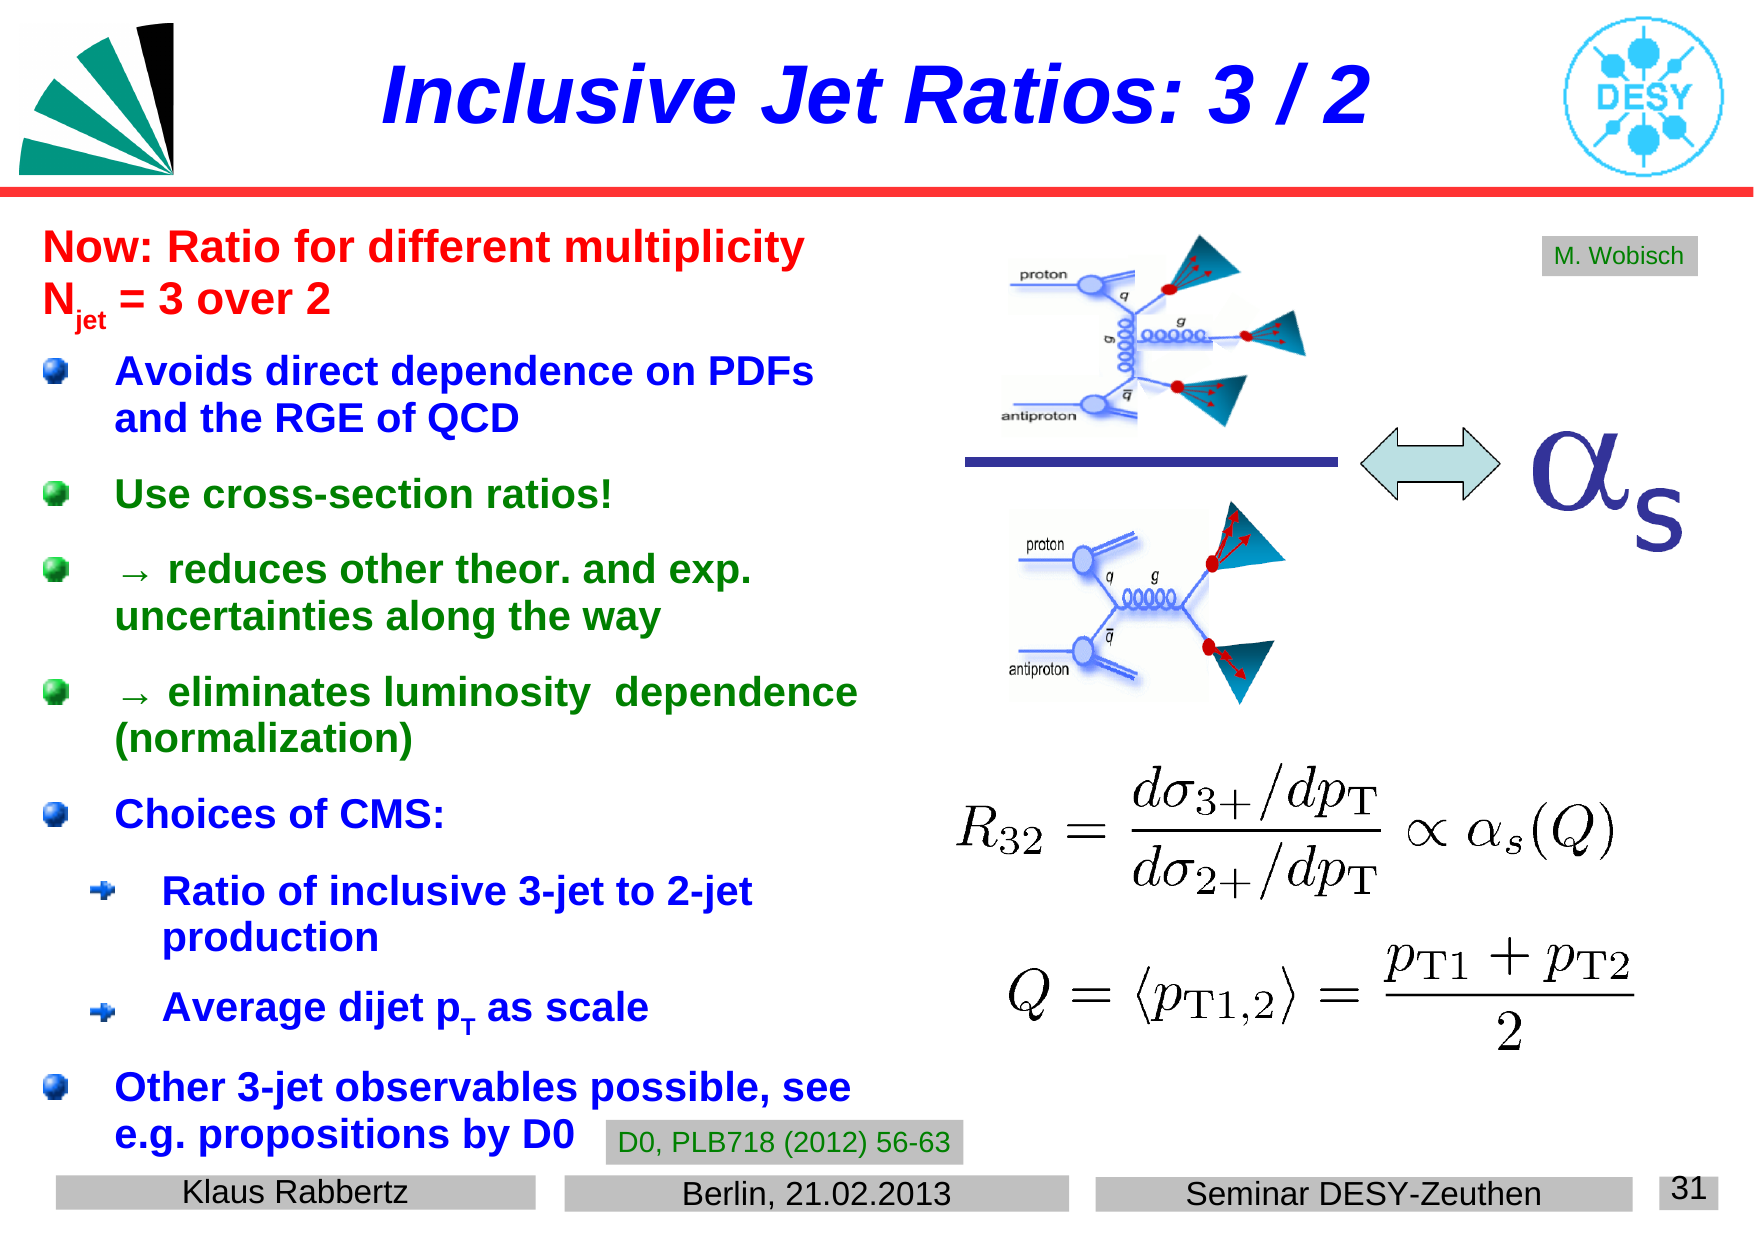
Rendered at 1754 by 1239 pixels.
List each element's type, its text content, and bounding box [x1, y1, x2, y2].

text_box D0, PLB718 (2012) 56-63 [605, 1119, 964, 1165]
picture [1559, 12, 1729, 182]
picture [949, 754, 1626, 906]
list Avoids direct dependence on PDFs and the RGE of QCD Use cross-section ratios! → reduces other theor. and exp. uncertainties along the way → eliminates luminosity dependence (normalization) Choices of CMS: Ratio of inclusive 3-jet to 2-jet production Average dijet pT as scale Other 3-jet observables possible, see e.g. propositions by D0 [31, 347, 873, 1157]
picture [996, 930, 1639, 1053]
picture [961, 227, 1696, 712]
text_box Now: Ratio for different multiplicity Njet = 3 over 2 [30, 215, 818, 341]
title Inclusive Jet Ratios: 3 / 2 [197, 12, 1556, 178]
text_box M. Wobisch [1542, 236, 1698, 277]
picture [19, 23, 174, 177]
